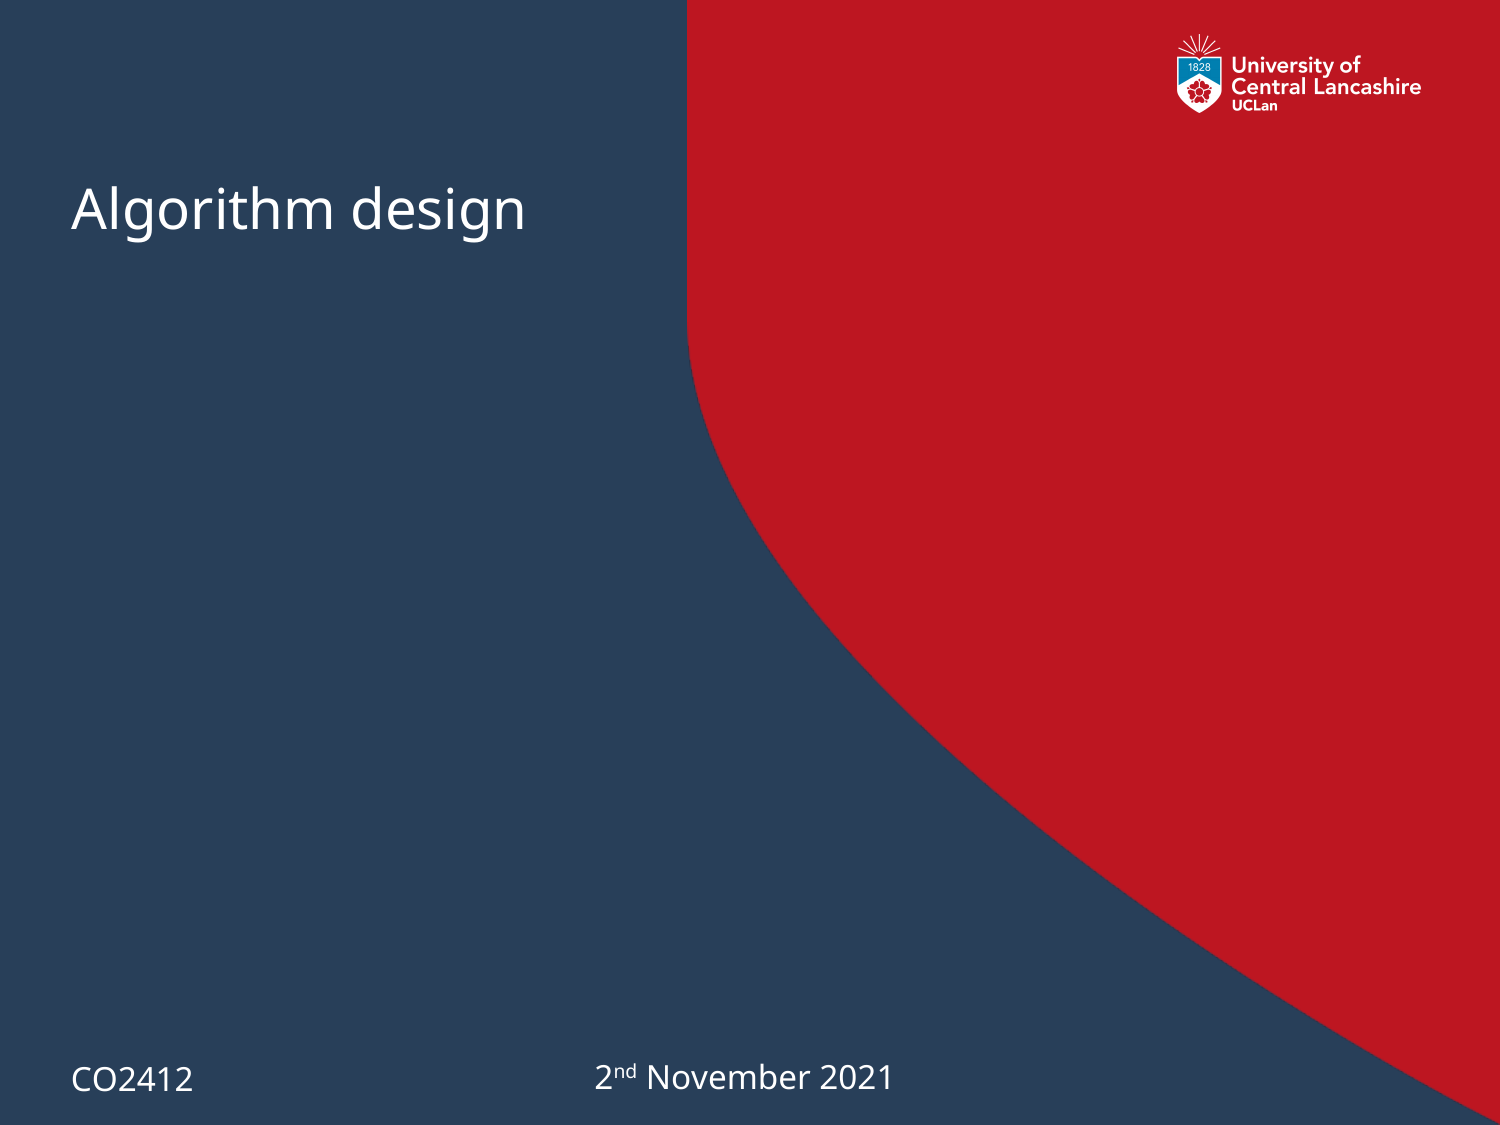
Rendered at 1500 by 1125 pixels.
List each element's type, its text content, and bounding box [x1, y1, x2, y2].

picture [687, 0, 1500, 1125]
text_box Algorithm design [56, 86, 1185, 328]
